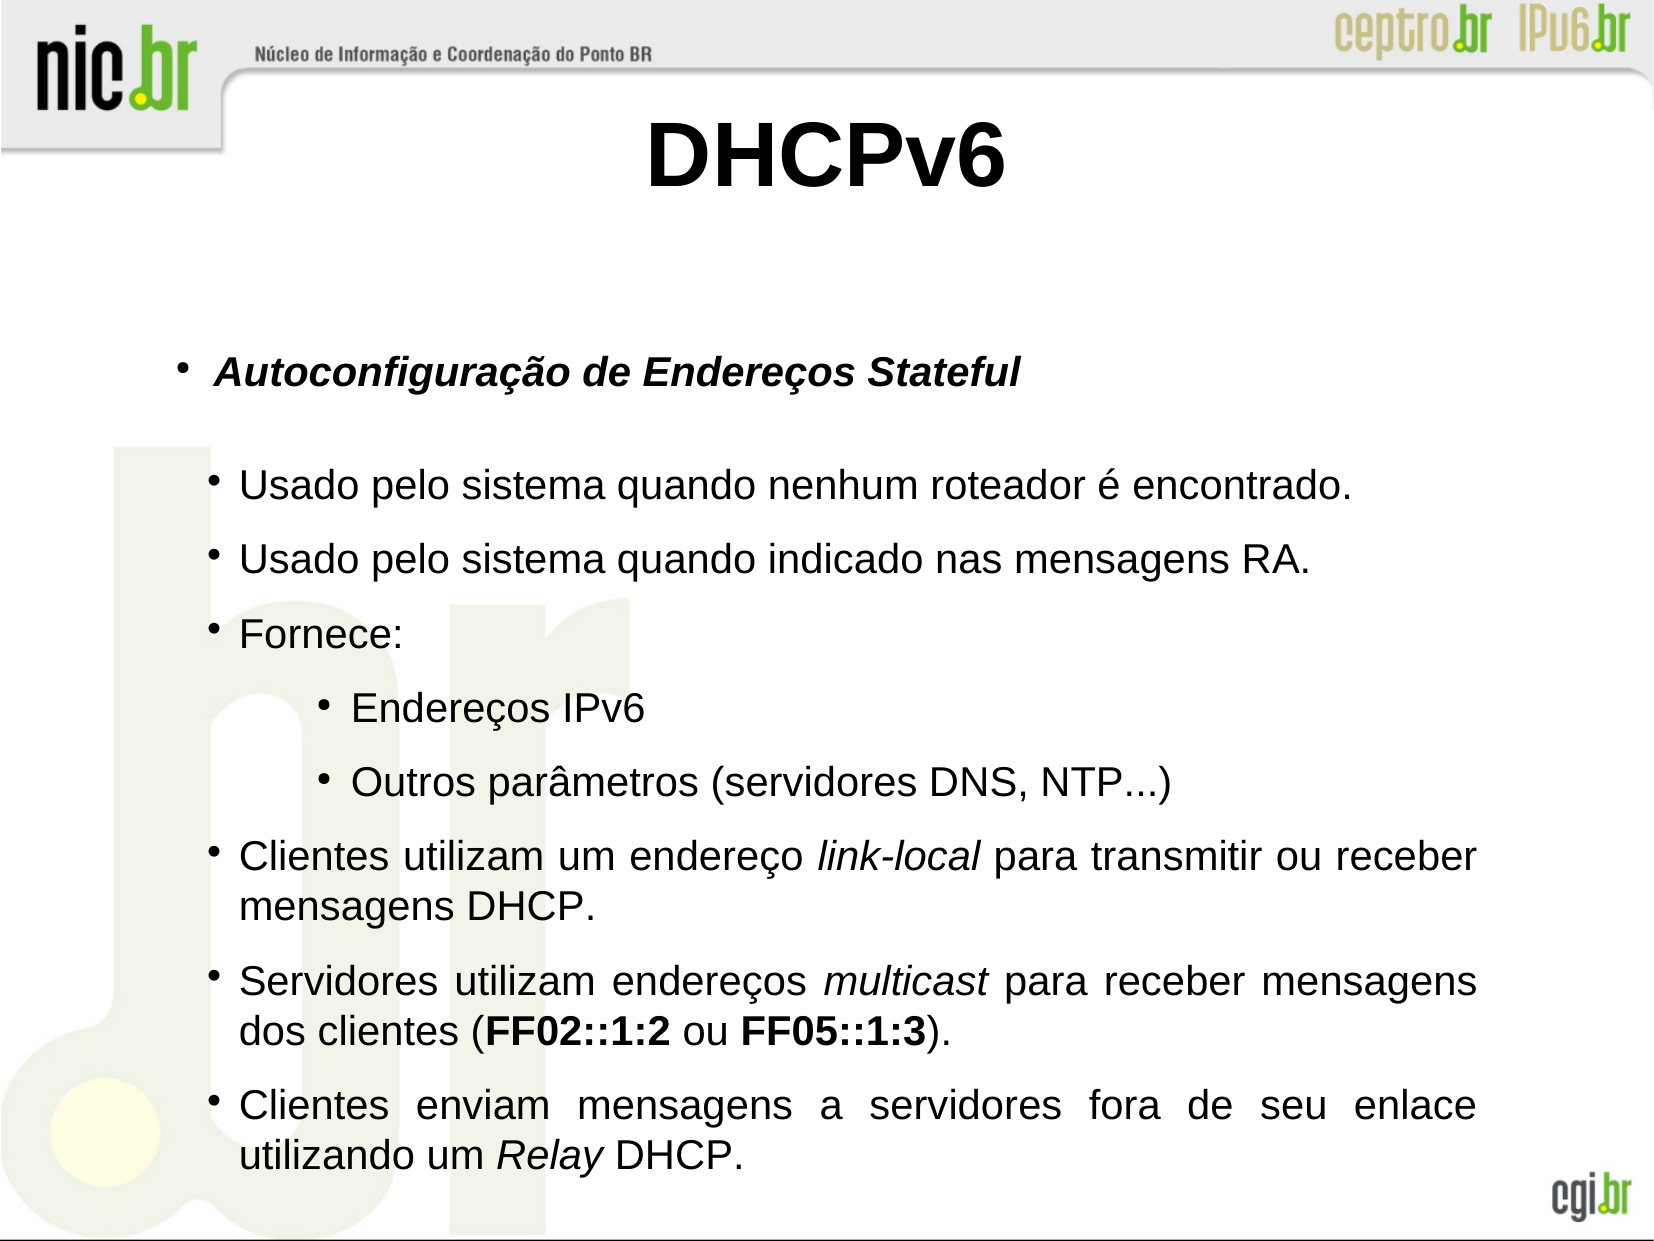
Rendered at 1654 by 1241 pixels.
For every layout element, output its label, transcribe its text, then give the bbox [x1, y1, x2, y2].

text_box Autoconfiguração de Endereços Stateful Usado pelo sistema quando nenhum roteador é encontrado. Usado pelo sistema quando indicado nas mensagens RA. Fornece: Endereços IPv6 Outros parâmetros (servidores DNS, NTP...)‏ Clientes utilizam um endereço link-local para transmitir ou receber mensagens DHCP. Servidores utilizam endereços multicast para receber mensagens dos clientes (FF02::1:2 ou FF05::1:3). Clientes enviam mensagens a servidores fora de seu enlace utilizando um Relay DHCP. [160, 336, 1493, 975]
picture [0, 0, 1654, 1241]
text_box DHCPv6 [88, 97, 1565, 215]
